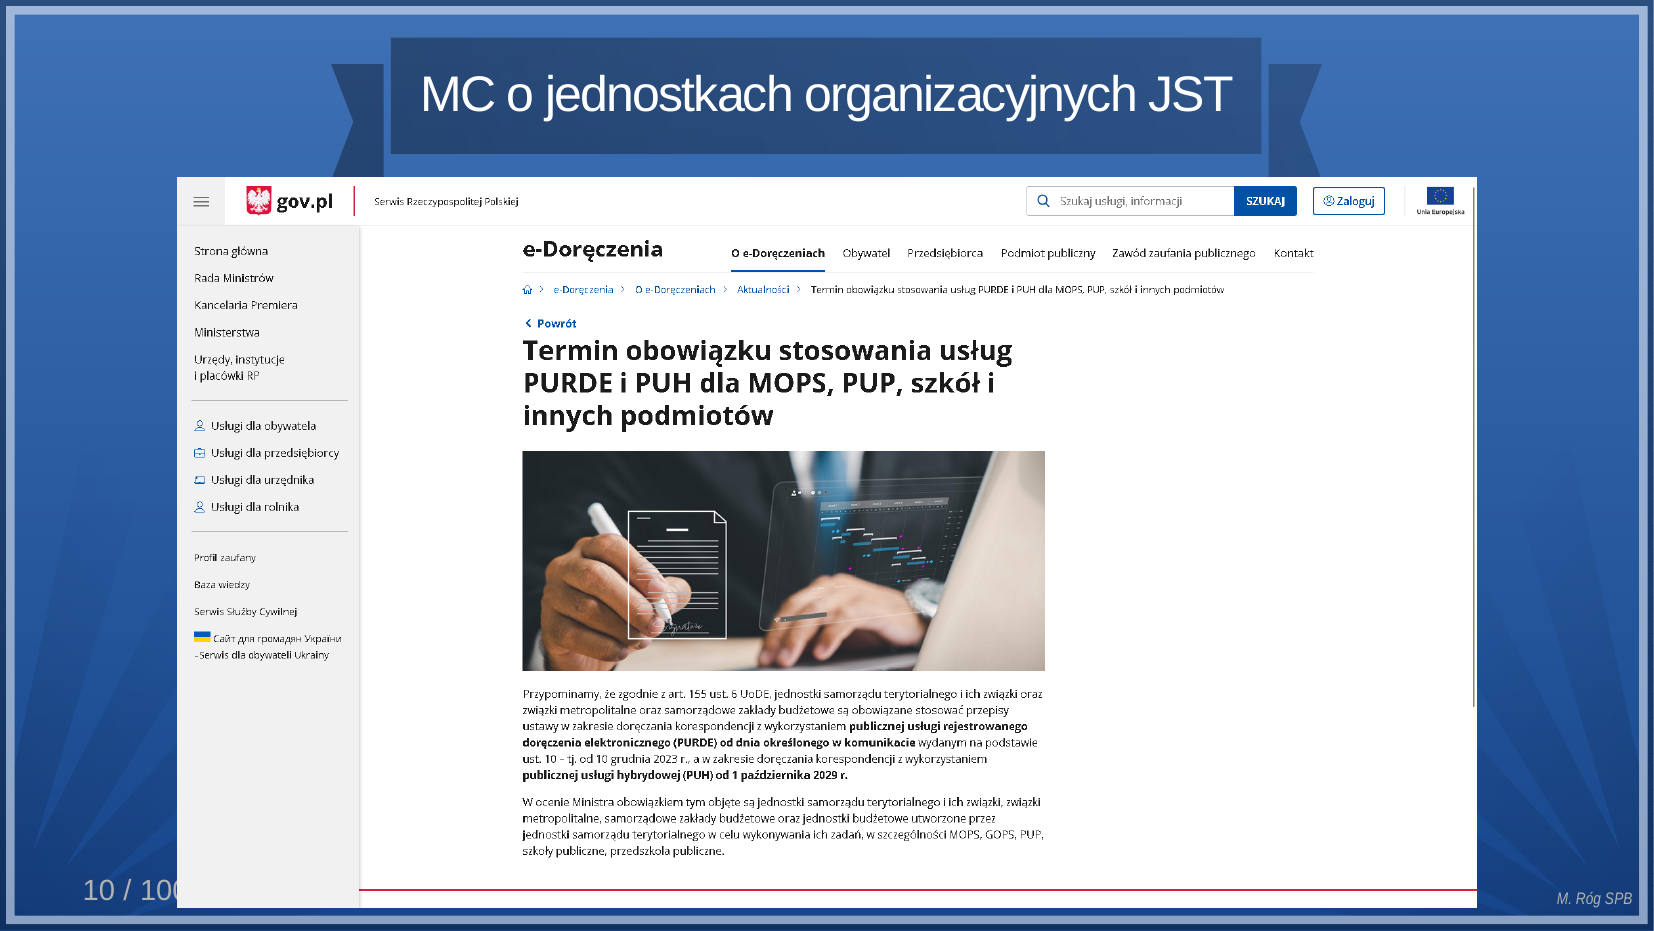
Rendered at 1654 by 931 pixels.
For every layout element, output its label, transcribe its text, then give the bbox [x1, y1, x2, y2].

picture [177, 177, 1477, 908]
title MC o jednostkach organizacyjnych JST [389, 35, 1264, 154]
